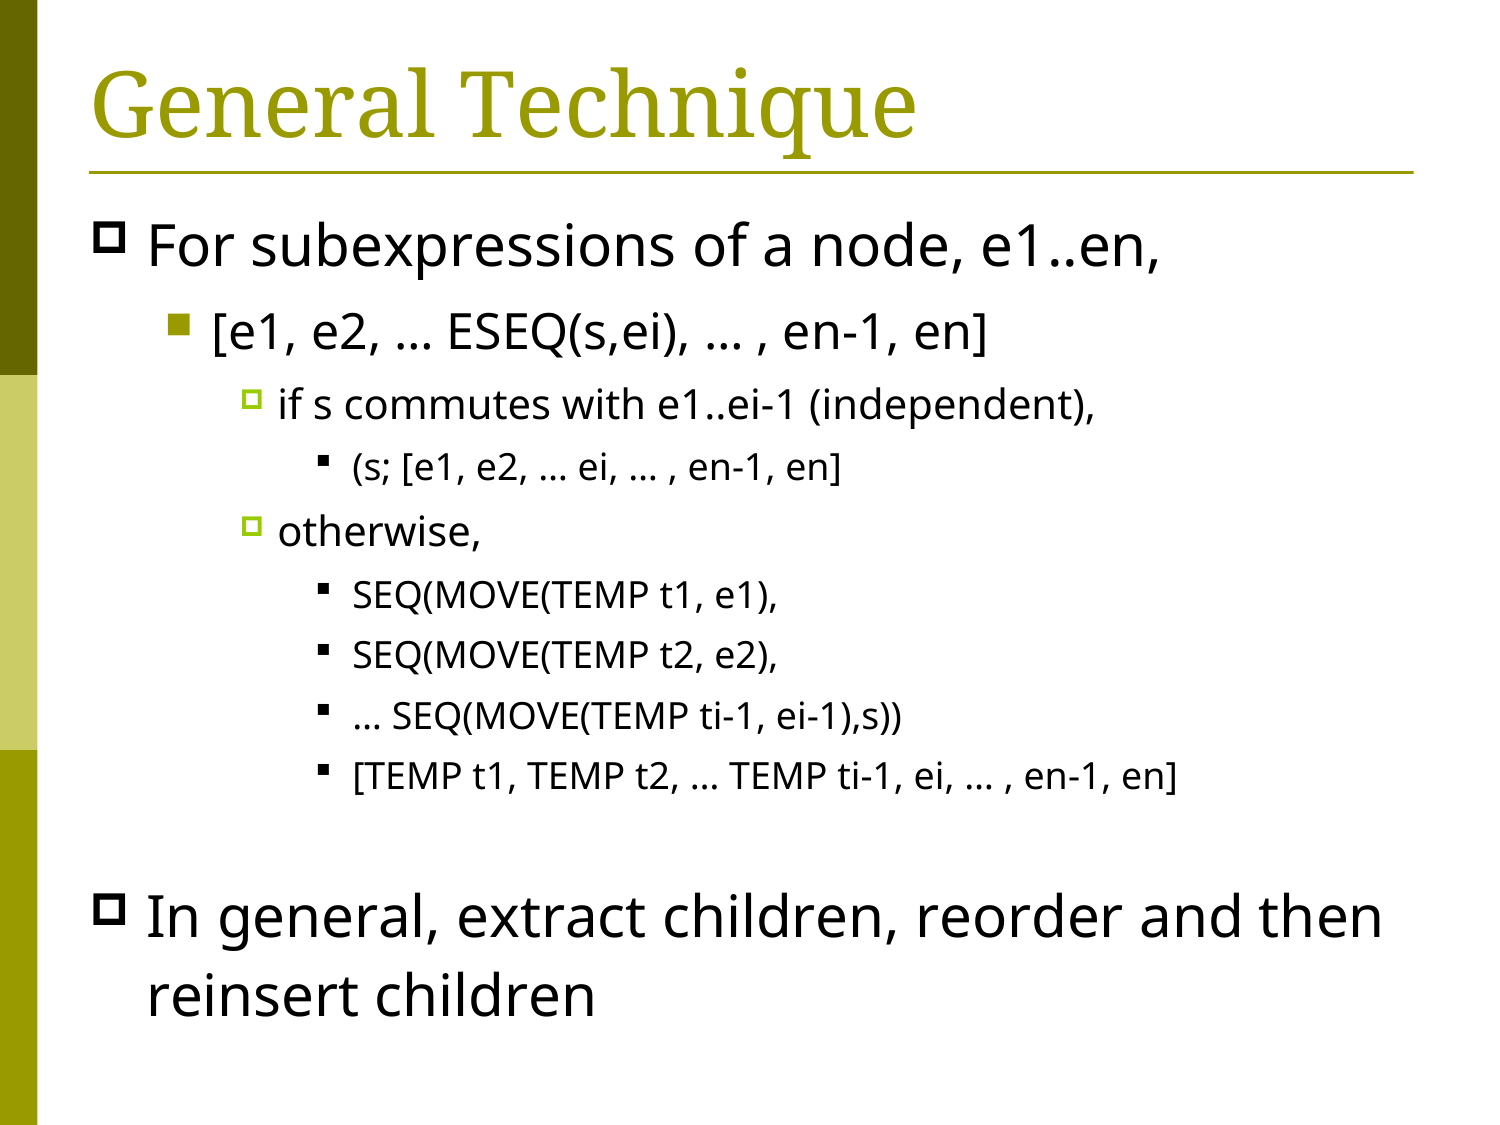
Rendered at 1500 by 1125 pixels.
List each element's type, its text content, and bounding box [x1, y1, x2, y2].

title General Technique [75, 45, 1426, 173]
list For subexpressions of a node, e1..en, [e1, e2, … ESEQ(s,ei), … , en-1, en] if s commutes with e1..ei-1 (independent), (s; [e1, e2, … ei, … , en-1, en] otherwise, SEQ(MOVE(TEMP t1, e1), SEQ(MOVE(TEMP t2, e2), … SEQ(MOVE(TEMP ti-1, ei-1),s)) [TEMP t1, TEMP t2, … TEMP ti-1, ei, … , en-1, en] In general, extract children, reorder and then reinsert children [75, 196, 1426, 1006]
